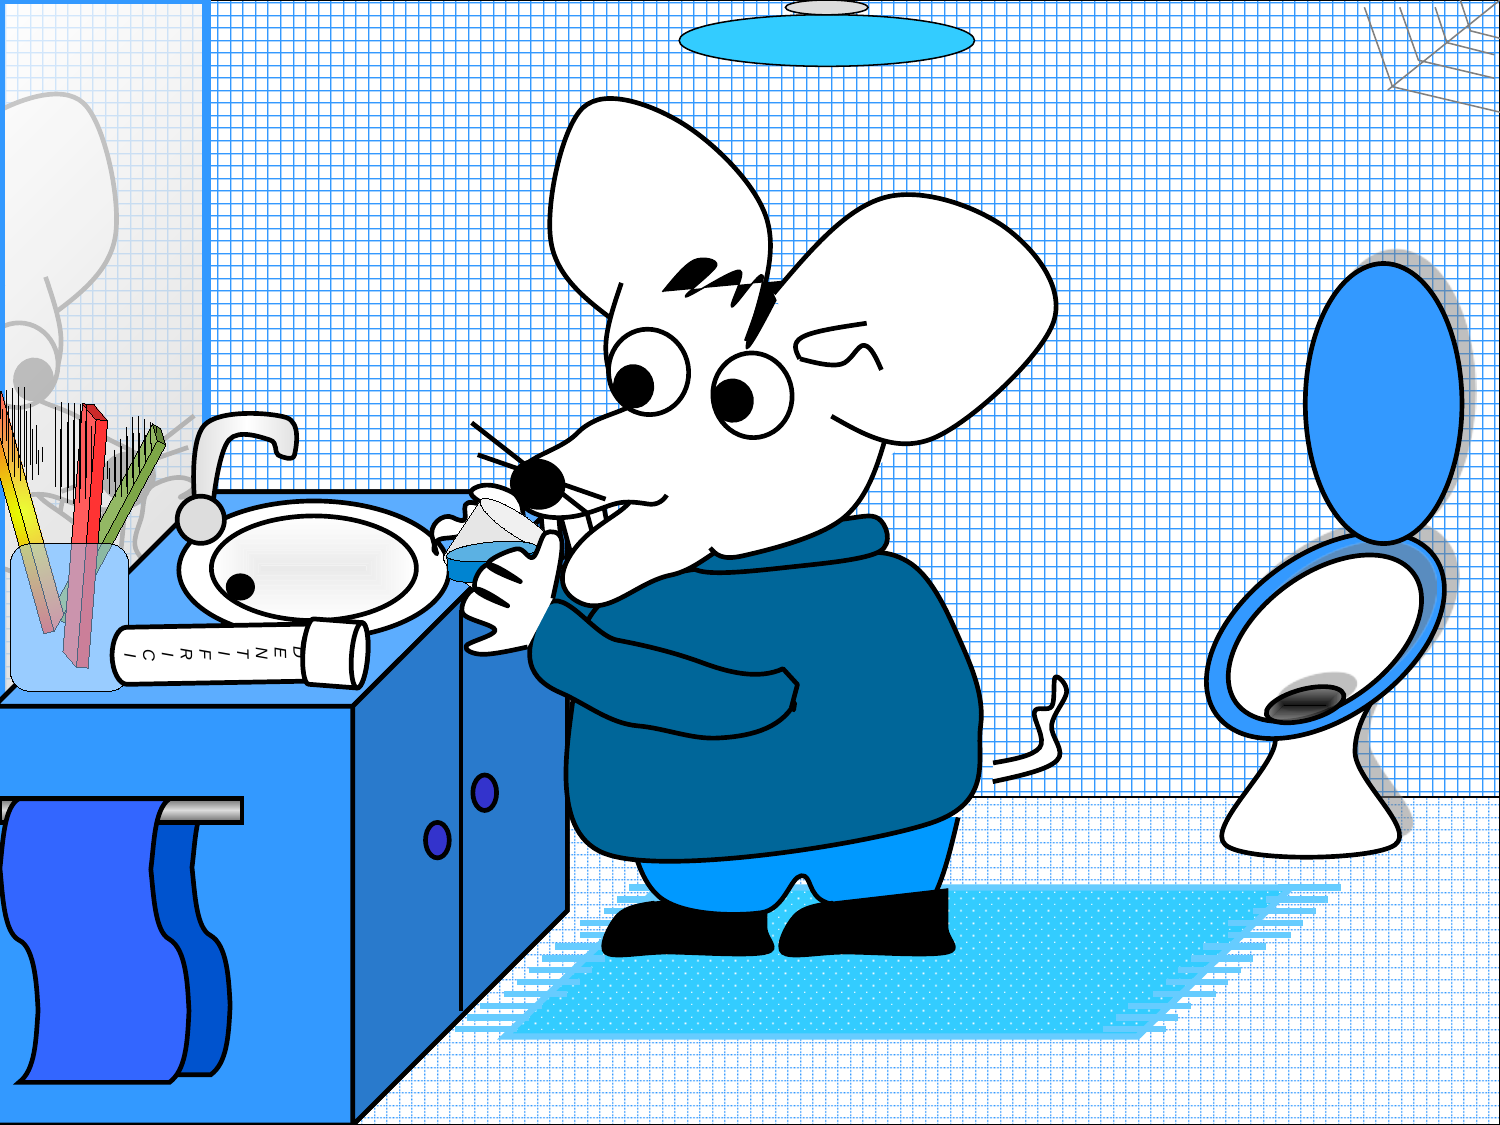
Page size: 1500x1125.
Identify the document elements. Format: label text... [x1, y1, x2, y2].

text_box [1396, 28, 1500, 111]
text_box D E N T I F R I C I [112, 624, 308, 685]
text_box [1462, 0, 1497, 23]
text_box [1471, 2, 1500, 37]
text_box [0, 0, 1500, 1125]
